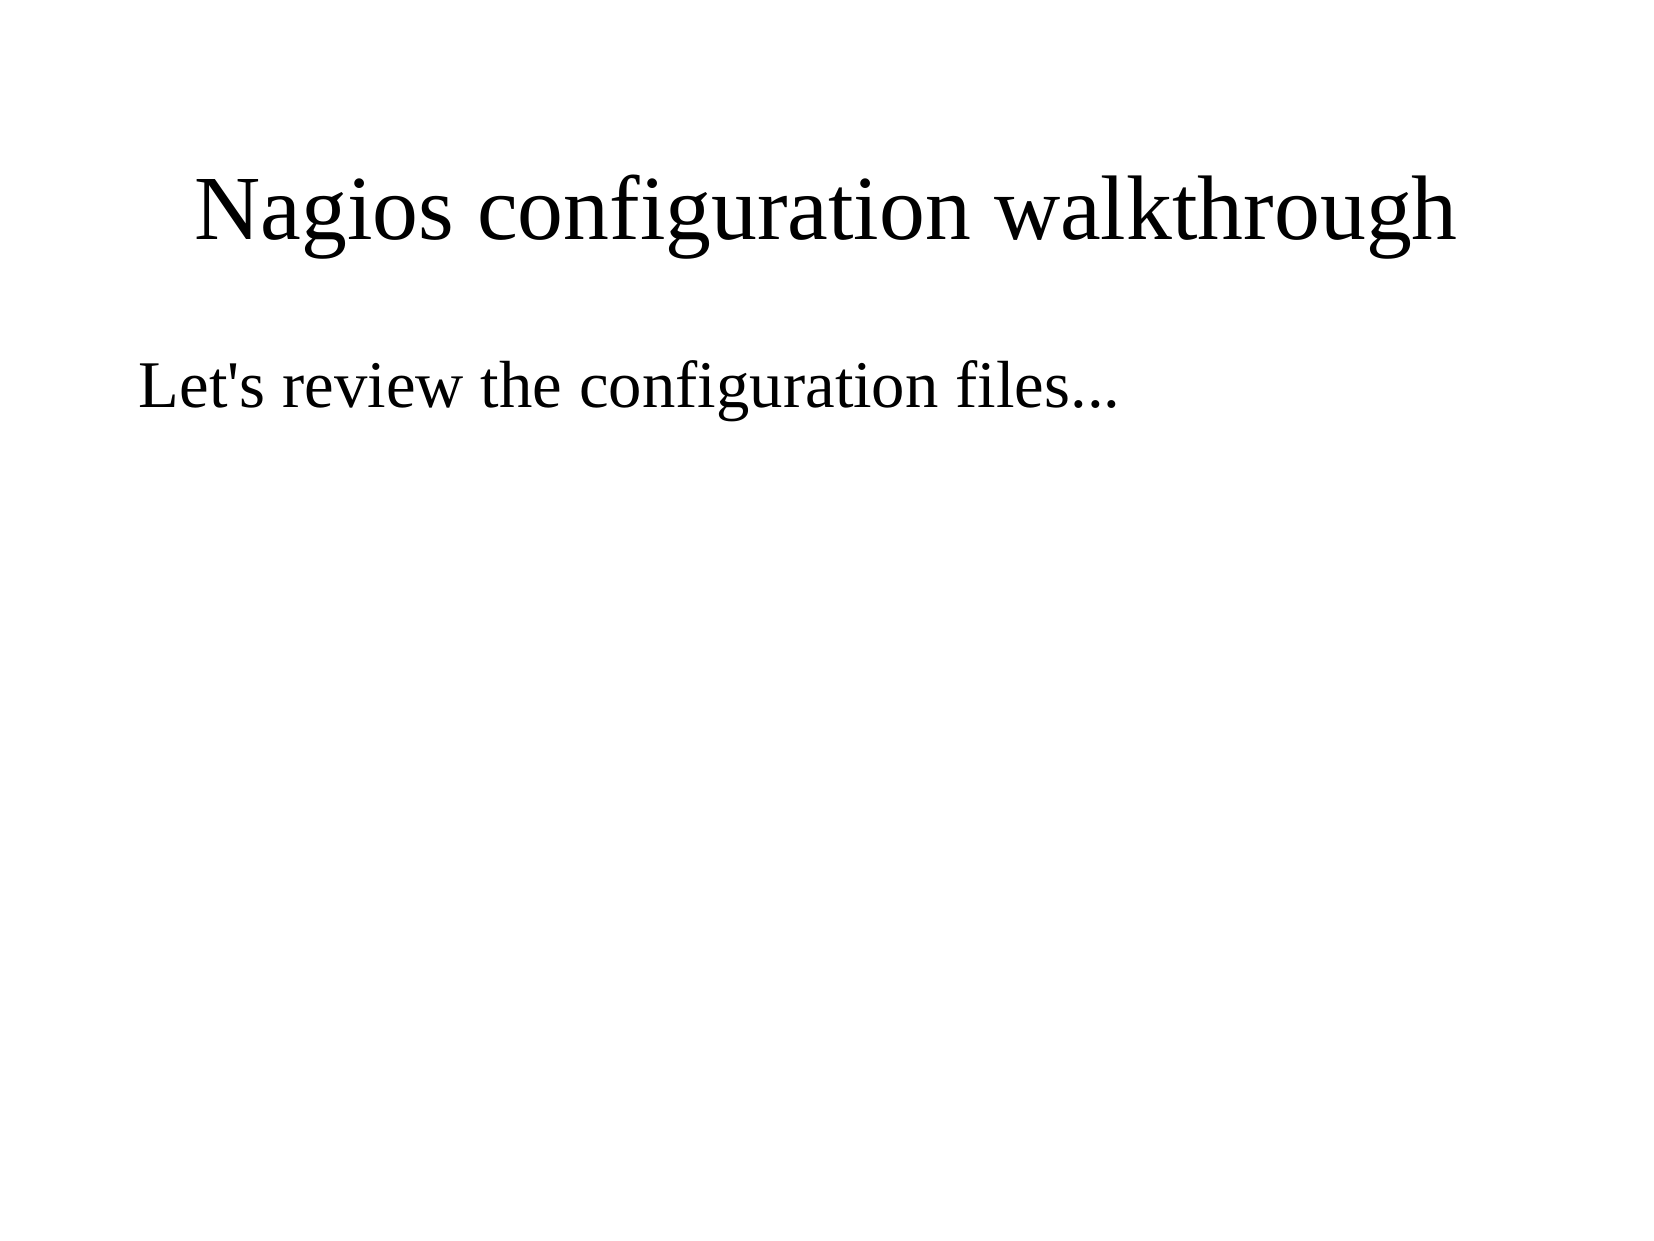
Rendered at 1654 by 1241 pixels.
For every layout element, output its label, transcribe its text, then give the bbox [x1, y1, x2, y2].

title Nagios configuration walkthrough [121, 102, 1534, 310]
list Let's review the configuration files... [121, 344, 1534, 1126]
